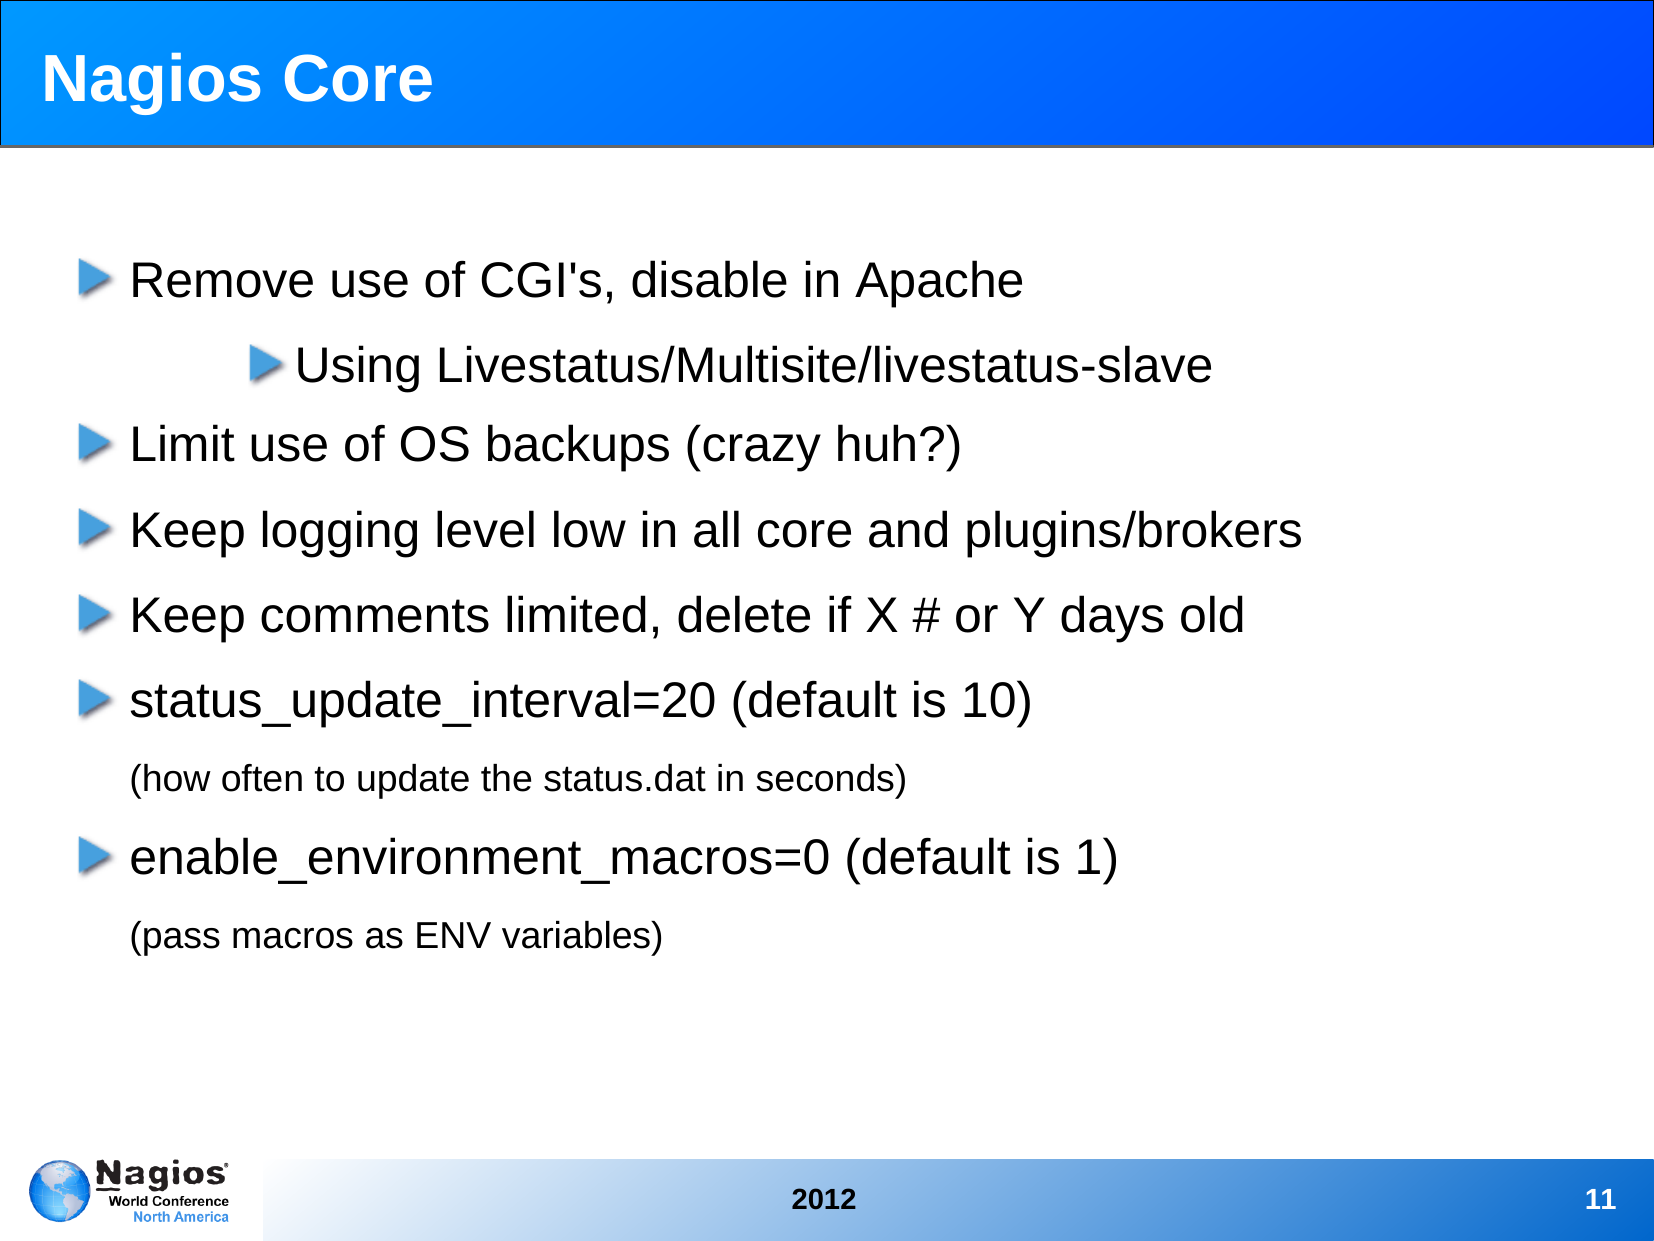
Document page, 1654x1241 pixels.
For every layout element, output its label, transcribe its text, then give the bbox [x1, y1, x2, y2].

list Remove use of CGI's, disable in Apache Using Livestatus/Multisite/livestatus-slave Limit use of OS backups (crazy huh?) Keep logging level low in all core and plugins/brokers Keep comments limited, delete if X # or Y days old status_update_interval=20 (default is 10) (how often to update the status.dat in seconds) enable_environment_macros=0 (default is 1) (pass macros as ENV variables) [58, 172, 1557, 1141]
title Nagios Core [41, 29, 1248, 127]
picture [29, 1159, 229, 1235]
